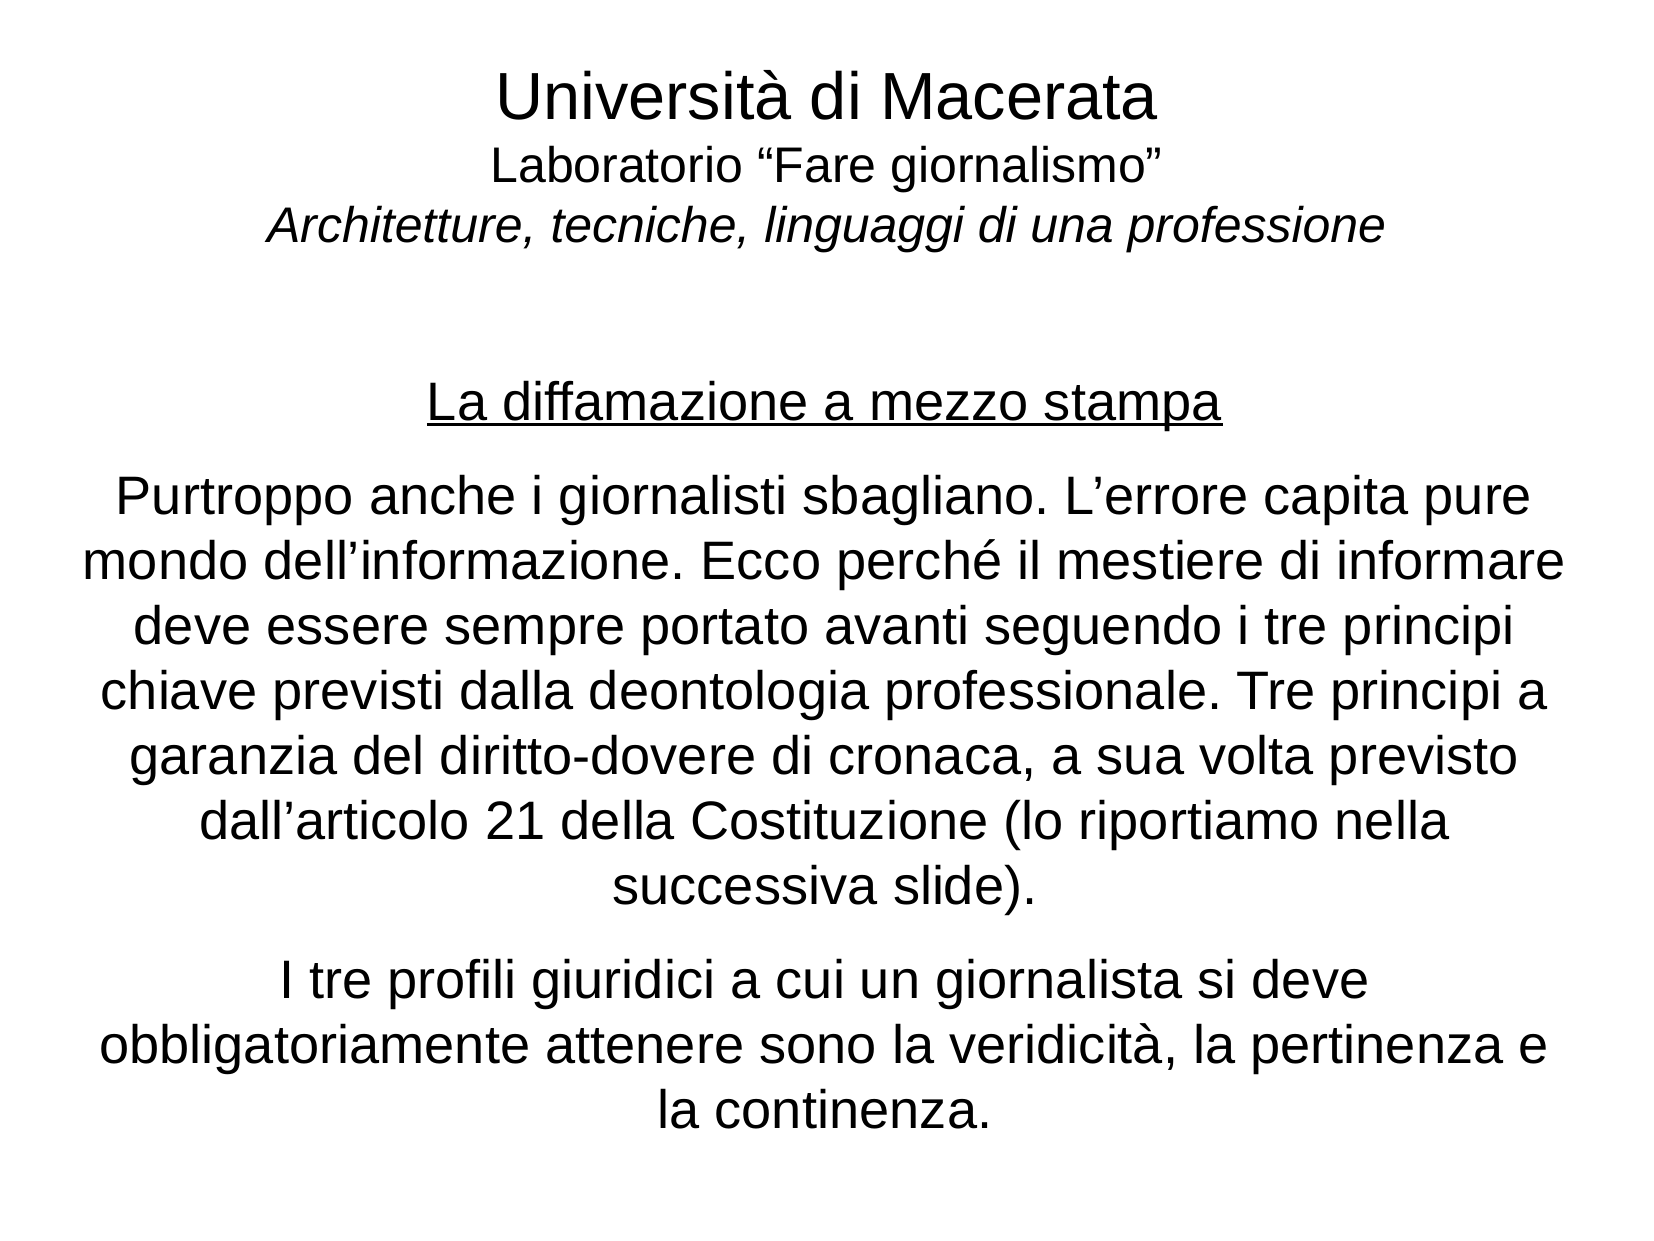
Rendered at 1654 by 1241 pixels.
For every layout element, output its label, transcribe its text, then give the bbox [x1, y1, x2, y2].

title Università di Macerata Laboratorio “Fare giornalismo” Architetture, tecniche, linguaggi di una professione [82, 49, 1571, 257]
subtitle La diffamazione a mezzo stampa Purtroppo anche i giornalisti sbagliano. L’errore capita pure mondo dell’informazione. Ecco perché il mestiere di informare deve essere sempre portato avanti seguendo i tre principi chiave previsti dalla deontologia professionale. Tre principi a garanzia del diritto-dovere di cronaca, a sua volta previsto dall’articolo 21 della Costituzione (lo riportiamo nella successiva slide). I tre profili giuridici a cui un giornalista si deve obbligatoriamente attenere sono la veridicità, la pertinenza e la continenza. [82, 291, 1571, 1235]
